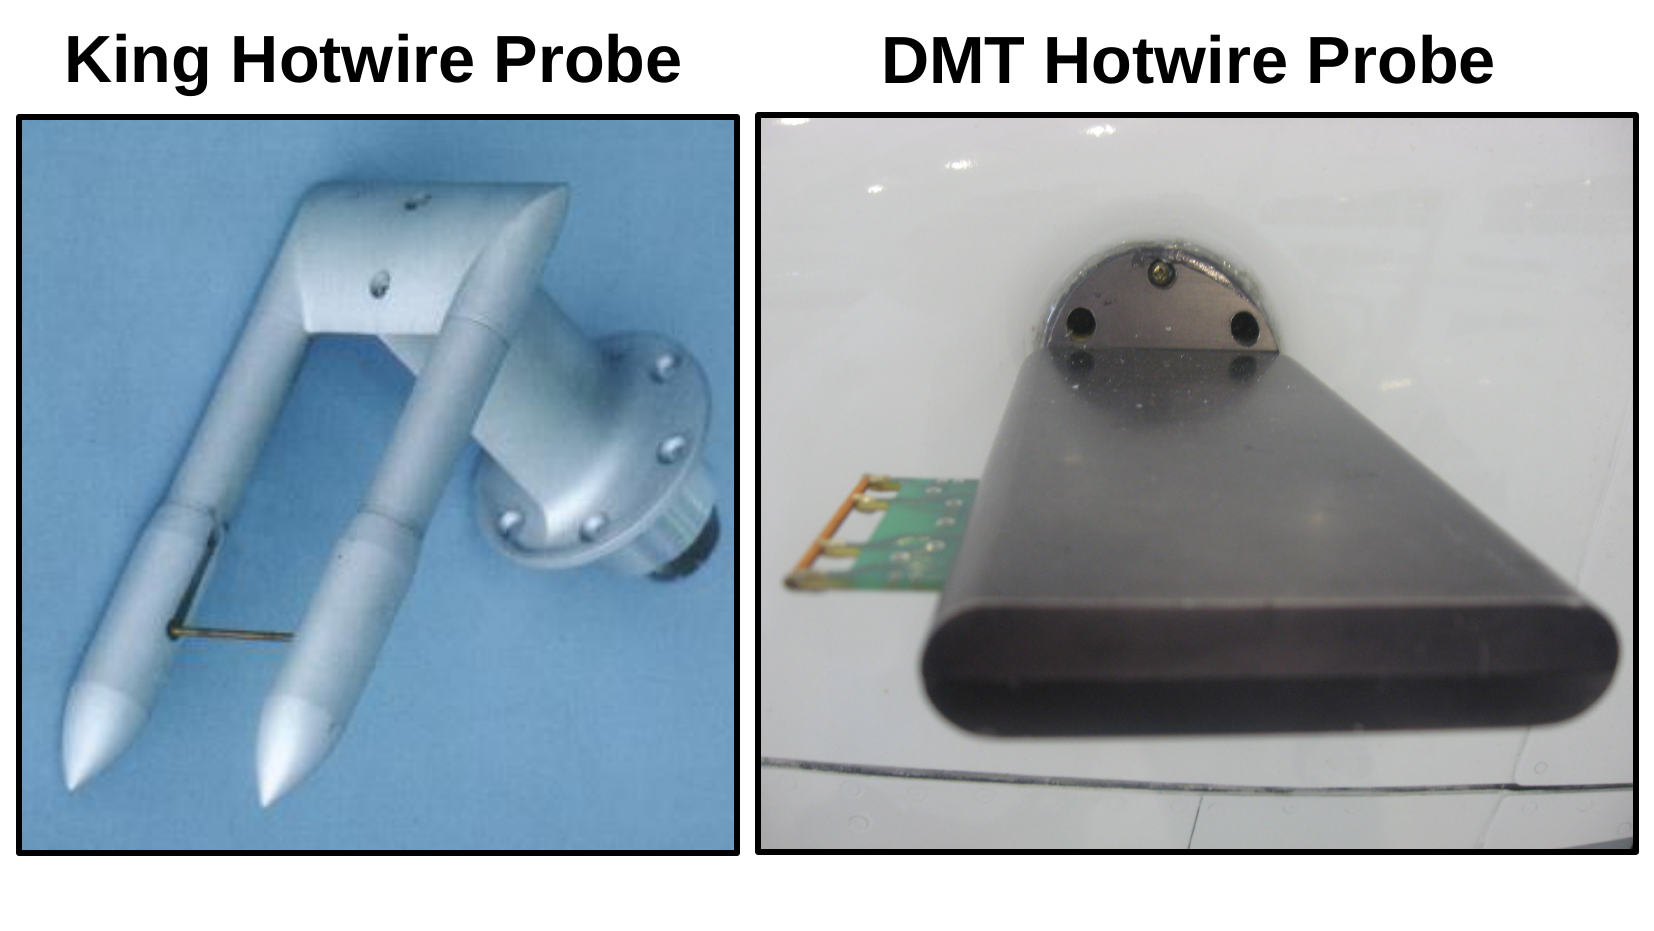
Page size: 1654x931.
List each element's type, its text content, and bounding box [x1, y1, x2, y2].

picture [760, 118, 1634, 849]
picture [21, 119, 735, 851]
text_box DMT Hotwire Probe [761, 16, 1633, 107]
text_box King Hotwire Probe [25, 14, 739, 105]
